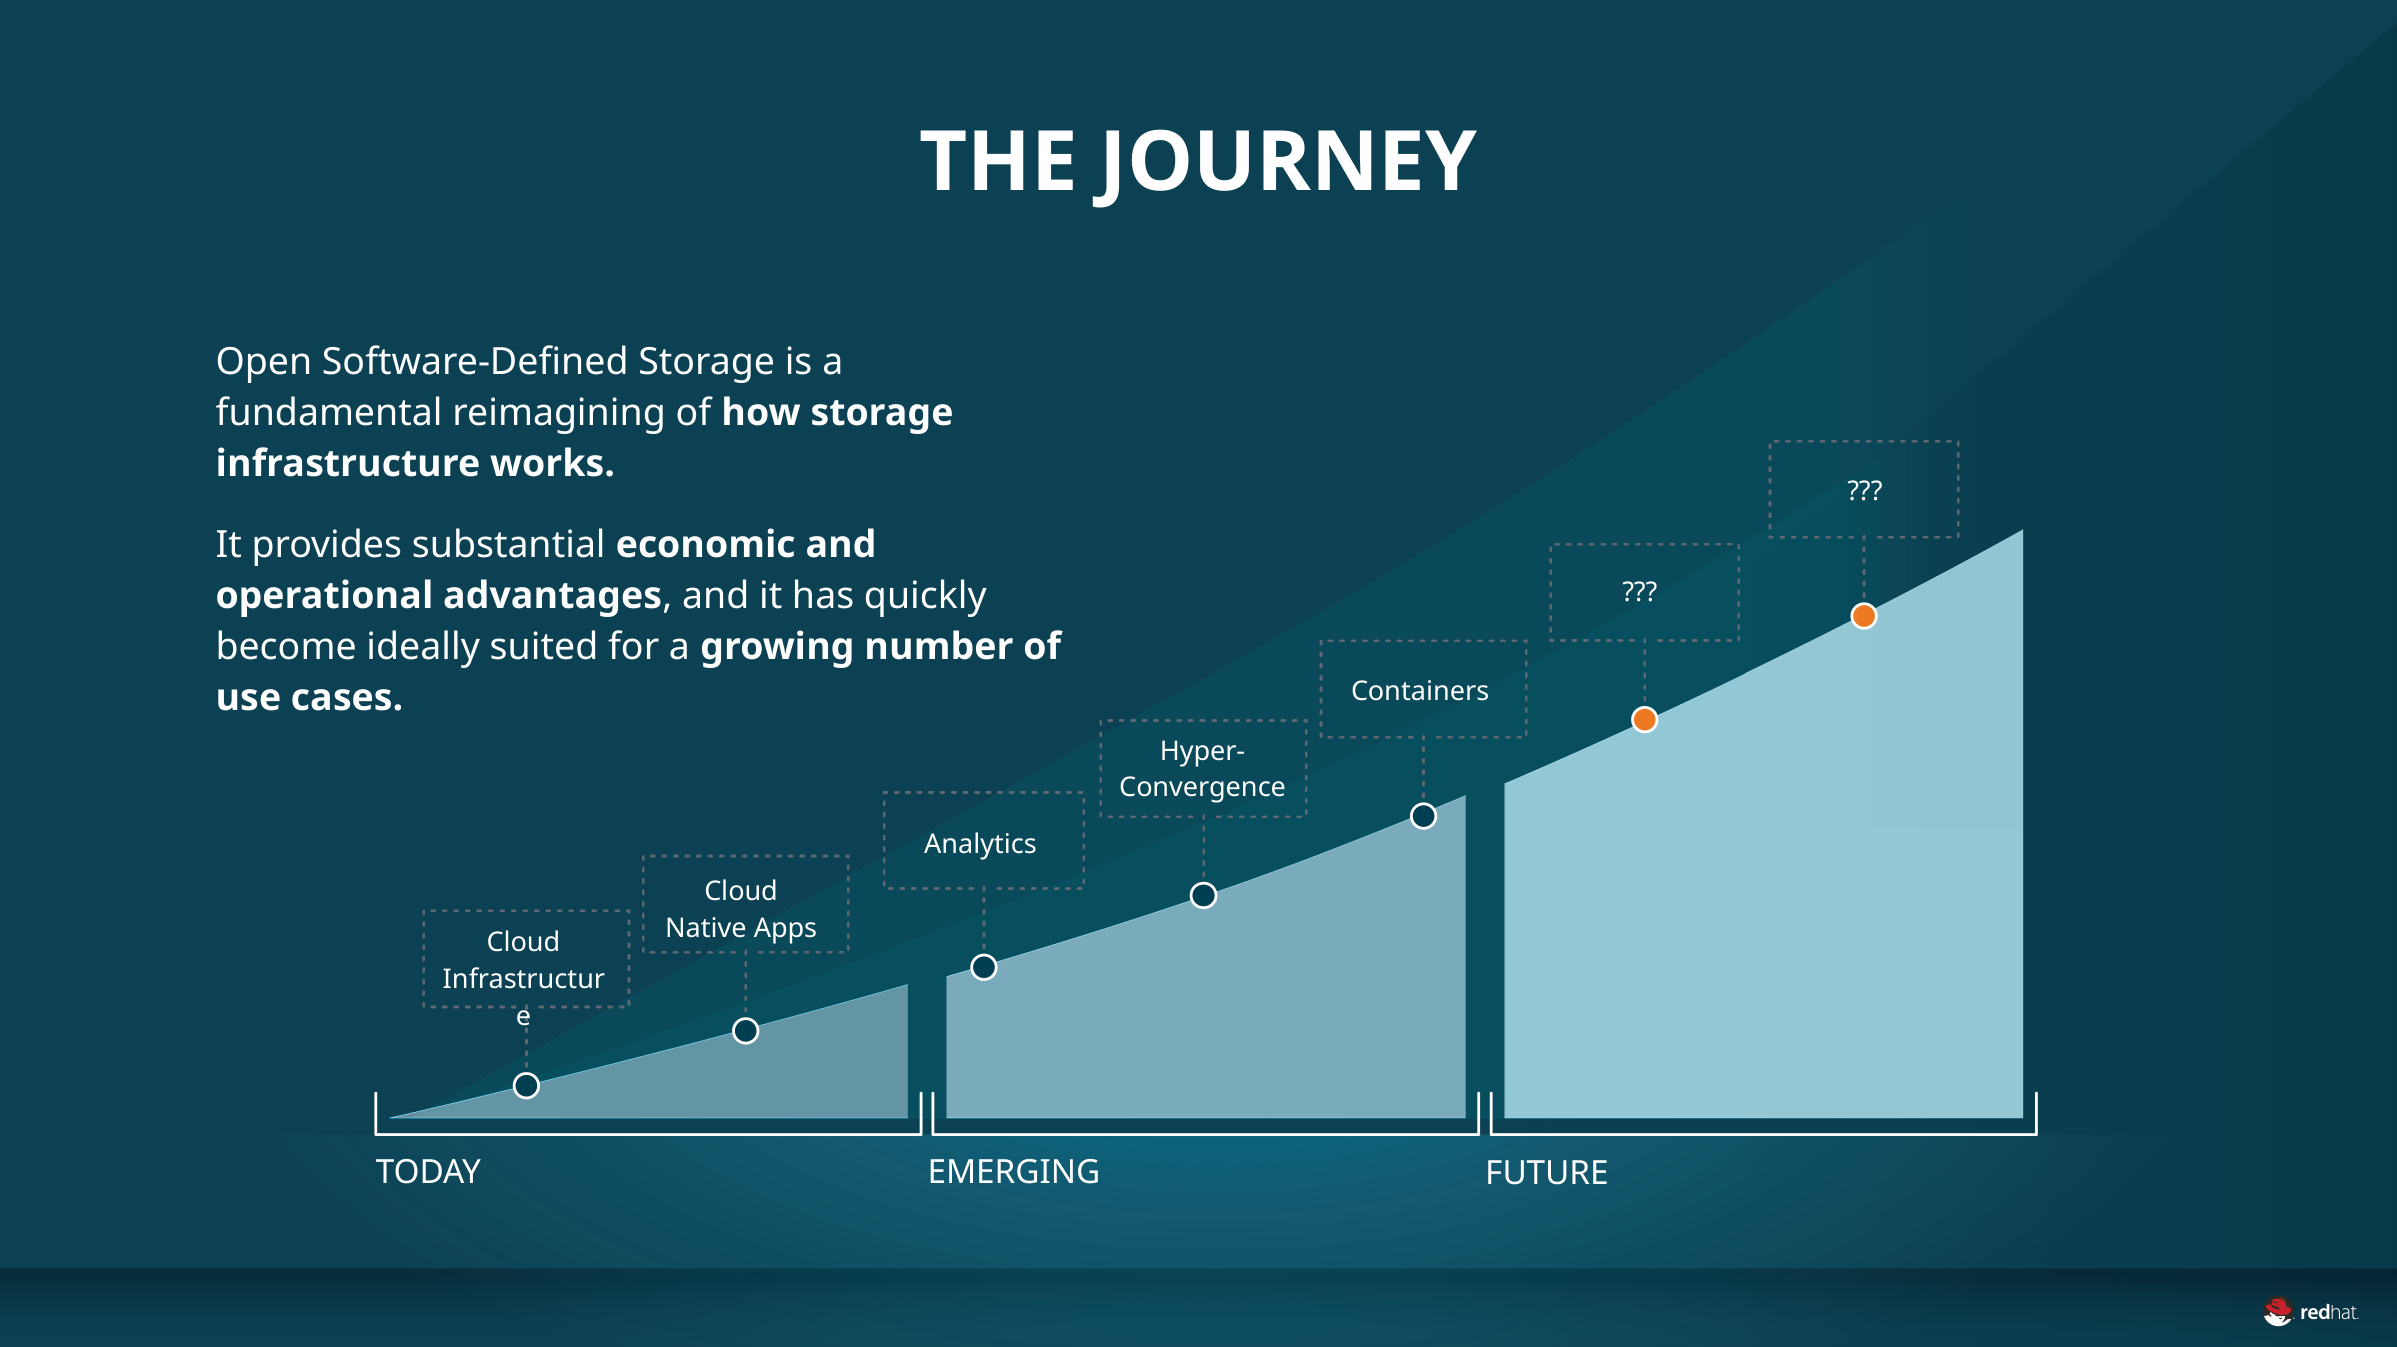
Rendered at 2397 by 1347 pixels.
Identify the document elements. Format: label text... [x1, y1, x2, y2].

text_box Containers [1328, 664, 1513, 717]
text_box Open Software-Defined Storage is a fundamental reimagining of how storage infrastructure works. It provides substantial economic and operational advantages, and it has quickly become ideally suited for a growing number of use cases. [200, 327, 1082, 696]
text_box ??? [1567, 565, 1713, 629]
text_box Hyper- Convergence [1091, 724, 1314, 817]
text_box Analytics [905, 817, 1056, 868]
text_box THE JOURNEY [403, 94, 1994, 216]
text_box Cloud Infrastructure [420, 915, 627, 1000]
text_box TODAY [361, 1141, 707, 1207]
text_box EMERGING [912, 1141, 1258, 1207]
text_box ??? [1792, 463, 1937, 527]
text_box FUTURE [1470, 1141, 1816, 1207]
text_box Cloud Native Apps [648, 864, 834, 955]
picture [0, 0, 2397, 1347]
